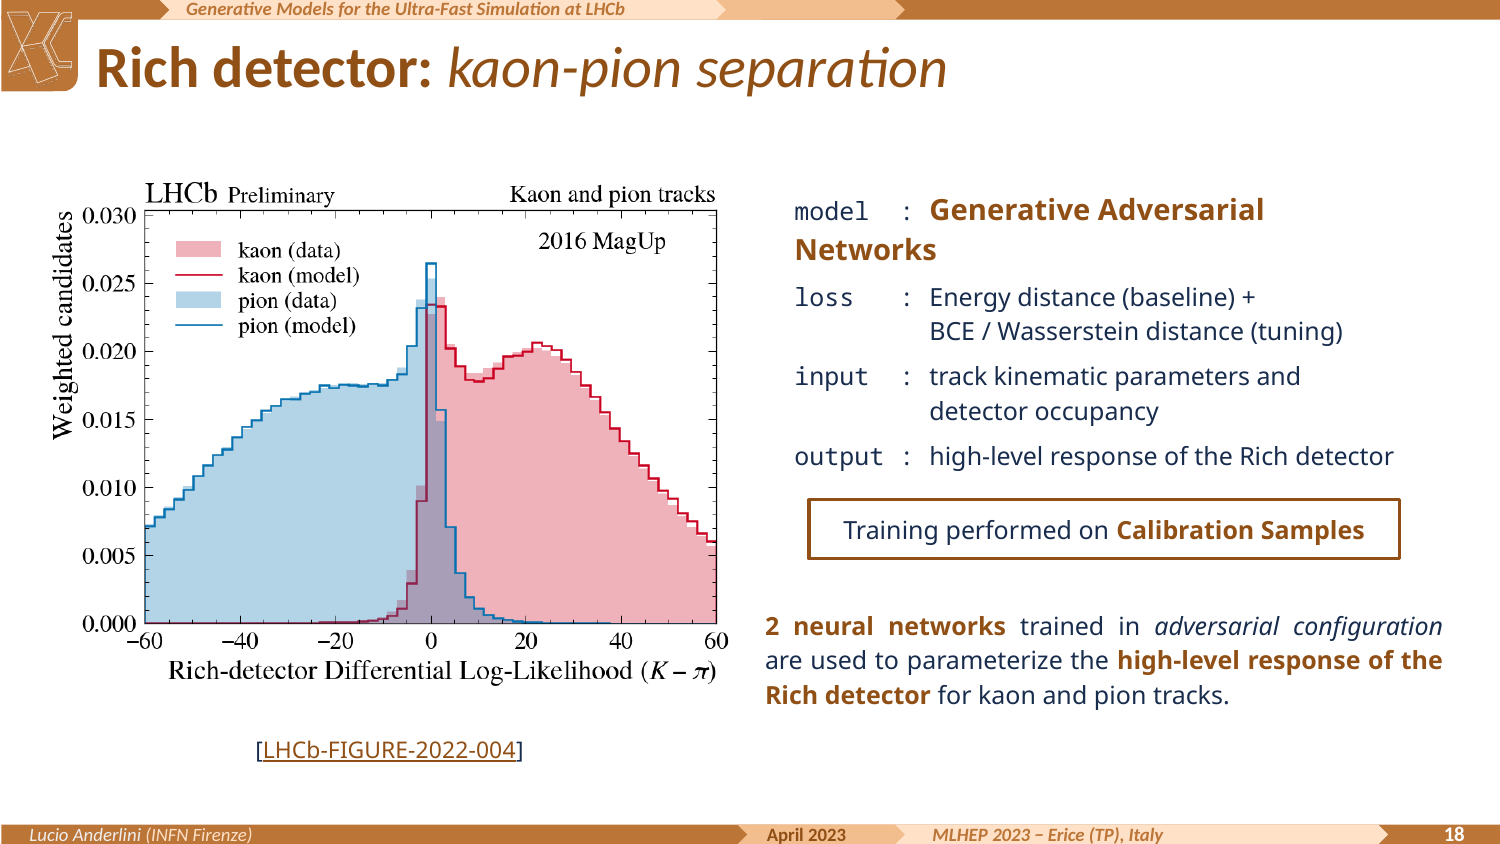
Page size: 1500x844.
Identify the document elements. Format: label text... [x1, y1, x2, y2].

slide_number <number> [1389, 801, 1480, 844]
picture [35, 165, 745, 704]
title Rich detector: kaon-pion separation [81, 14, 1480, 109]
text_box 2 neural networks trained in adversarial configuration are used to parameterize the high-level response of the Rich detector for kaon and pion tracks. [749, 591, 1459, 725]
text_box model : Generative Adversarial Networks loss : Energy distance (baseline) + BCE / Wasserstein distance (tuning) input : track kinematic parameters and detector occupancy output : high-level response of the Rich detector [779, 188, 1430, 468]
text_box [LHCb-FIGURE-2022-004] [236, 721, 544, 781]
text_box Training performed on Calibration Samples [808, 499, 1400, 559]
